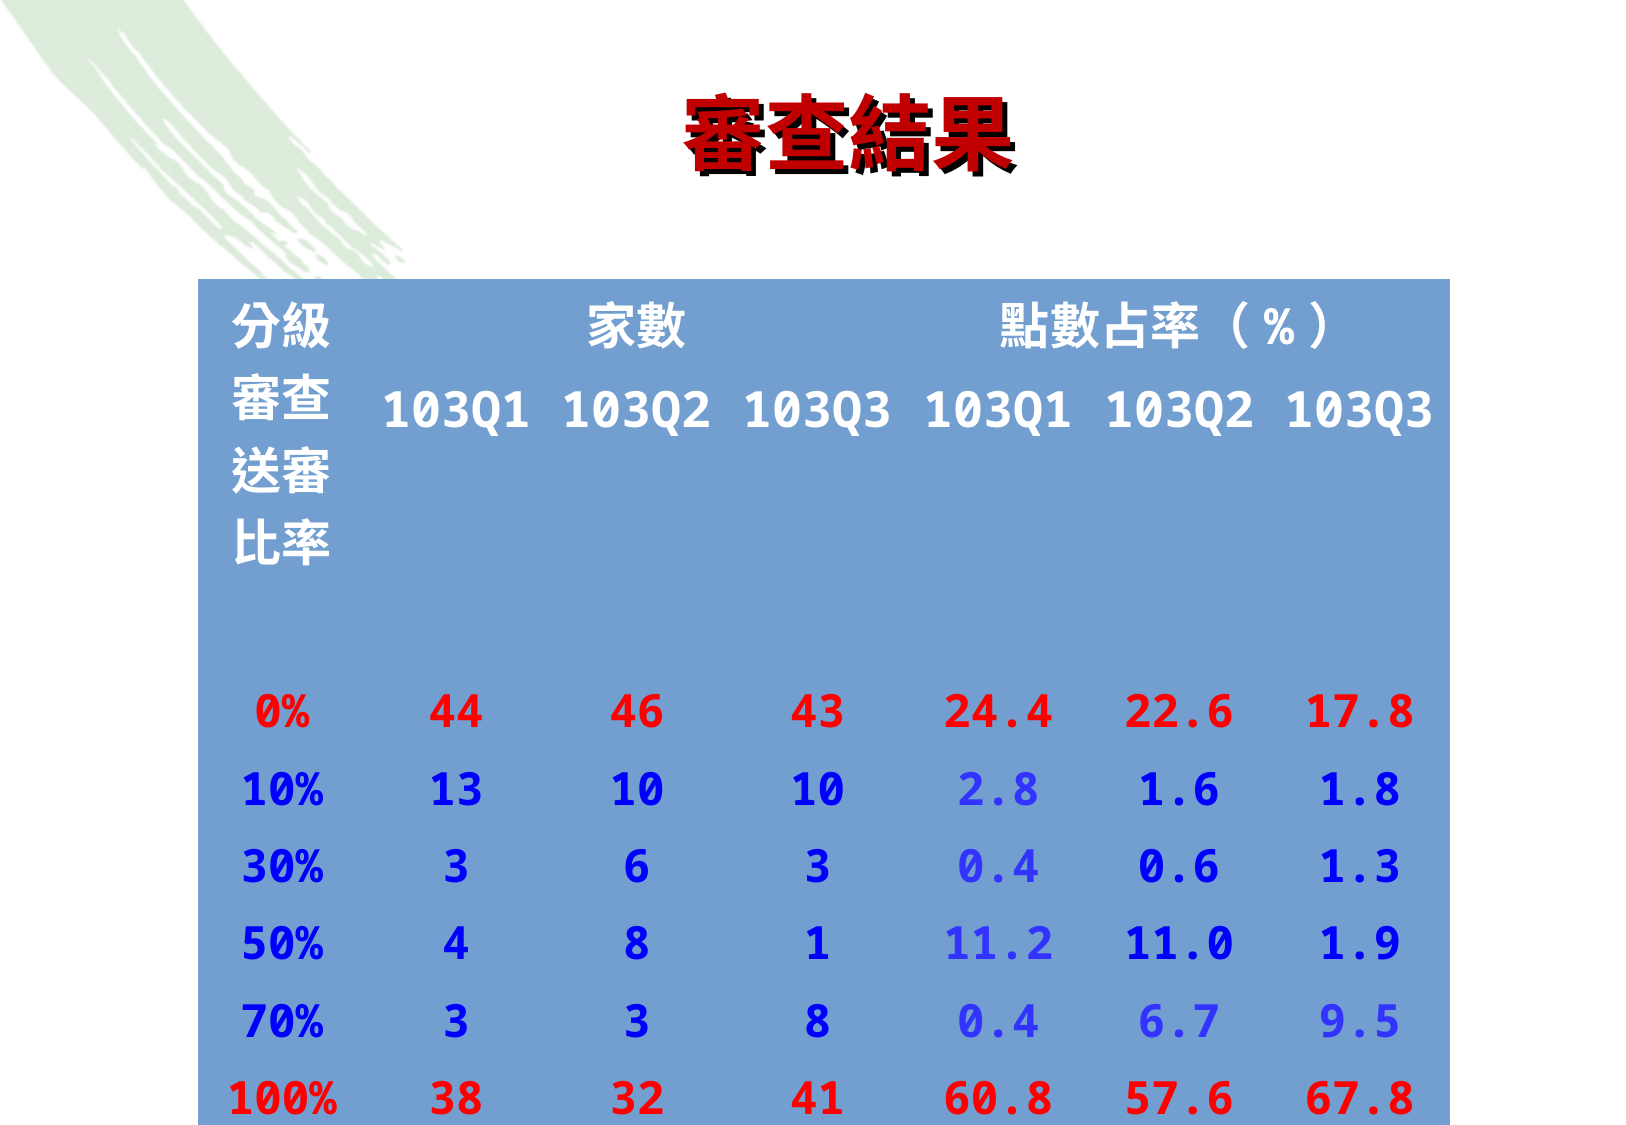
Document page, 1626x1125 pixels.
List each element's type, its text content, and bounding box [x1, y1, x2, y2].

table_cell 103Q2 [1089, 366, 1269, 671]
table_cell 4 [366, 903, 547, 981]
title 審查結果 [257, 66, 1440, 197]
table_cell 44 [366, 671, 547, 749]
table_cell 10% [198, 749, 366, 826]
table_cell 1.3 [1269, 826, 1450, 903]
table_cell 3 [547, 981, 727, 1058]
table_cell 6.7 [1089, 981, 1269, 1058]
table_cell 22.6 [1089, 671, 1269, 749]
table_cell 70% [198, 981, 366, 1058]
table_cell 11.2 [908, 903, 1089, 981]
table_cell 50% [198, 903, 366, 981]
table_cell 32 [547, 1058, 727, 1125]
table_cell 41 [727, 1058, 908, 1125]
table_cell 103Q1 [908, 366, 1089, 671]
table_header 點數占率（%） [908, 279, 1450, 366]
table_cell 2.8 [908, 749, 1089, 826]
table_cell 11.0 [1089, 903, 1269, 981]
table_cell 1 [727, 903, 908, 981]
table_cell 38 [366, 1058, 547, 1125]
table_cell 0% [198, 671, 366, 749]
table_header 分級審查送審比率 [198, 279, 366, 671]
table_cell 103Q3 [1269, 366, 1450, 671]
table_cell 1.6 [1089, 749, 1269, 826]
table_cell 8 [727, 981, 908, 1058]
table_cell 13 [366, 749, 547, 826]
table_cell 103Q1 [366, 366, 547, 671]
table_cell 67.8 [1269, 1058, 1450, 1125]
table_header 家數 [366, 279, 908, 366]
table_cell 0.4 [908, 826, 1089, 903]
table_cell 100% [198, 1058, 366, 1125]
table_cell 57.6 [1089, 1058, 1269, 1125]
table_cell 103Q2 [547, 366, 727, 671]
table_cell 1.9 [1269, 903, 1450, 981]
table_cell 3 [727, 826, 908, 903]
table_cell 43 [727, 671, 908, 749]
table_cell 46 [547, 671, 727, 749]
table_cell 3 [366, 981, 547, 1058]
table_cell 1.8 [1269, 749, 1450, 826]
table_cell 3 [366, 826, 547, 903]
table_cell 0.4 [908, 981, 1089, 1058]
table_cell 10 [727, 749, 908, 826]
table_cell 8 [547, 903, 727, 981]
table_cell 9.5 [1269, 981, 1450, 1058]
table_cell 6 [547, 826, 727, 903]
table_cell 10 [547, 749, 727, 826]
table_cell 103Q3 [727, 366, 908, 671]
table_cell 60.8 [908, 1058, 1089, 1125]
table_cell 0.6 [1089, 826, 1269, 903]
table_cell 17.8 [1269, 671, 1450, 749]
table_cell 30% [198, 826, 366, 903]
table_cell 24.4 [908, 671, 1089, 749]
